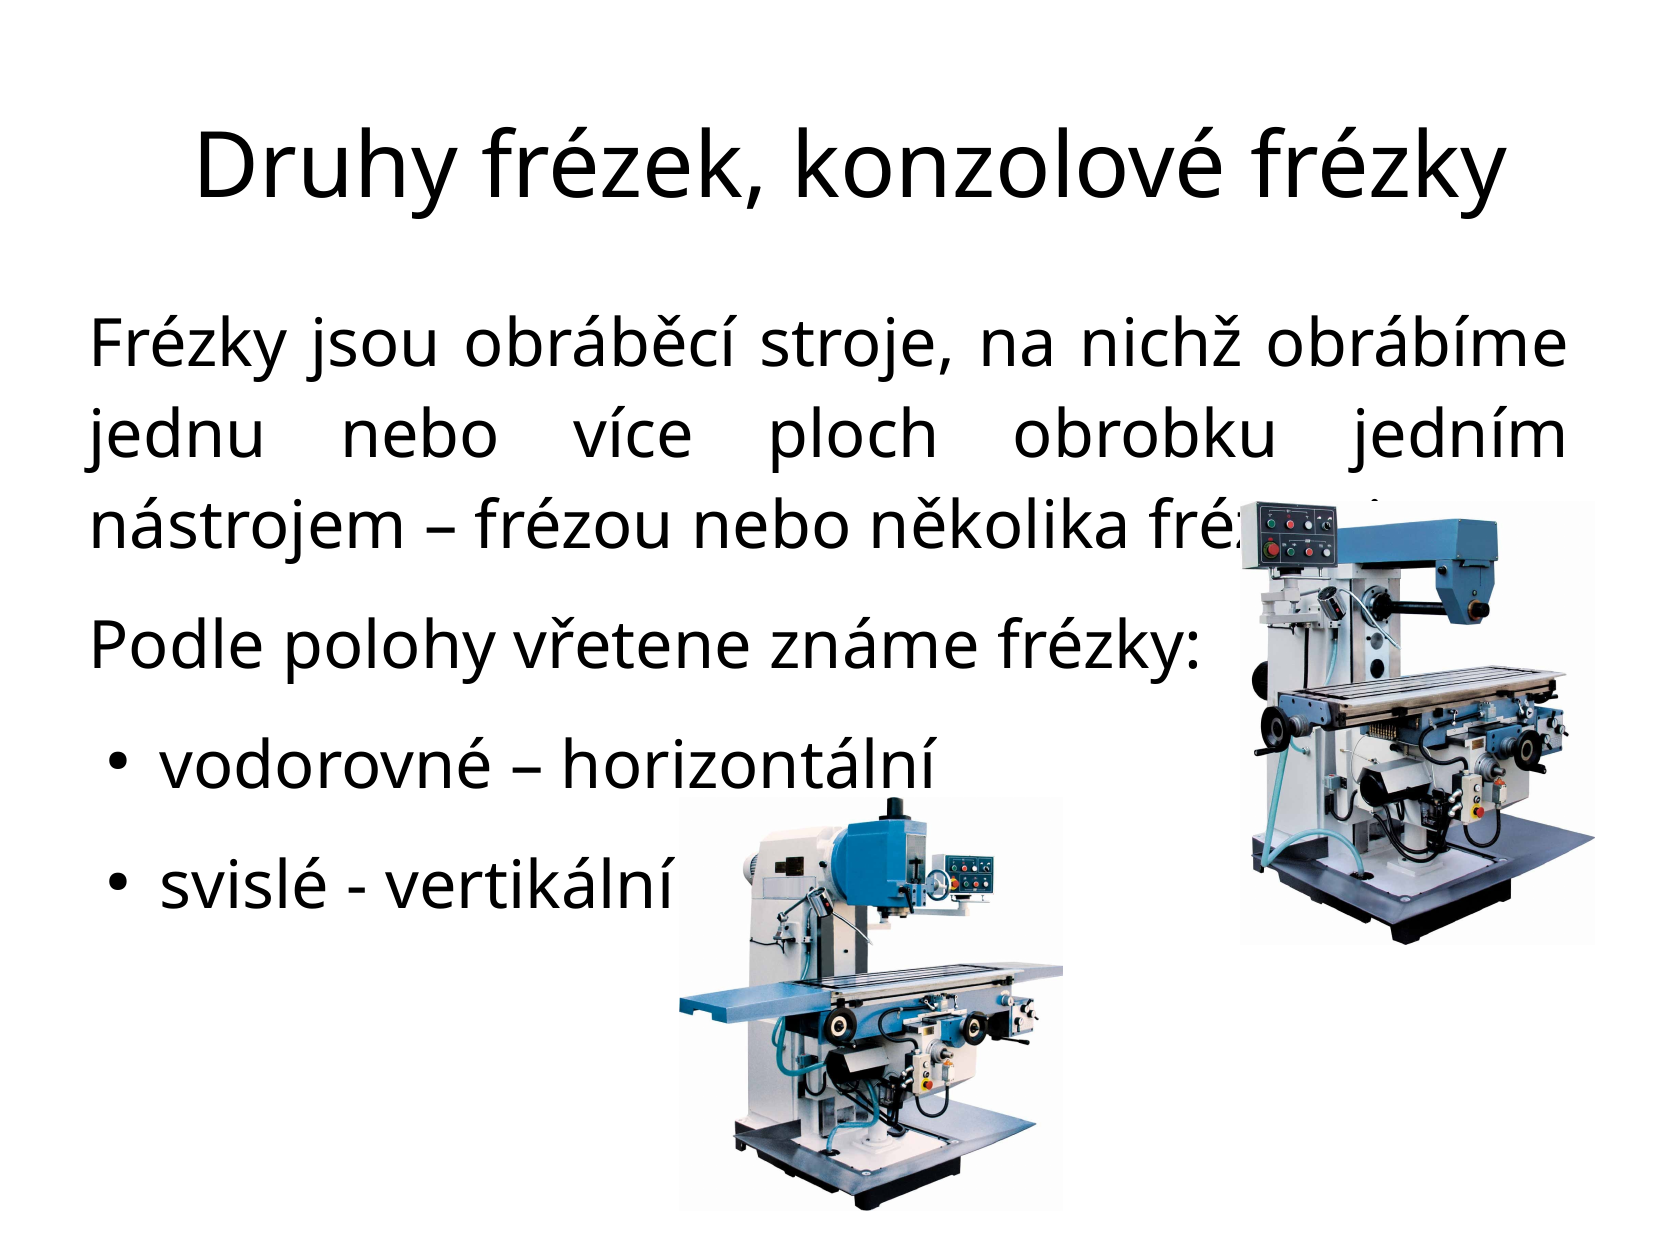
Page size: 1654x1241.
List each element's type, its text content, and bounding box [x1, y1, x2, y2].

list Frézky jsou obráběcí stroje, na nichž obrábíme jednu nebo více ploch obrobku jedním nástrojem – frézou nebo několika frézami. Podle polohy vřetene známe frézky: vodorovné – horizontální svislé - vertikální [88, 295, 1571, 1114]
picture [679, 797, 1063, 1211]
picture [1240, 501, 1595, 945]
title Druhy frézek, konzolové frézky [106, 58, 1595, 266]
